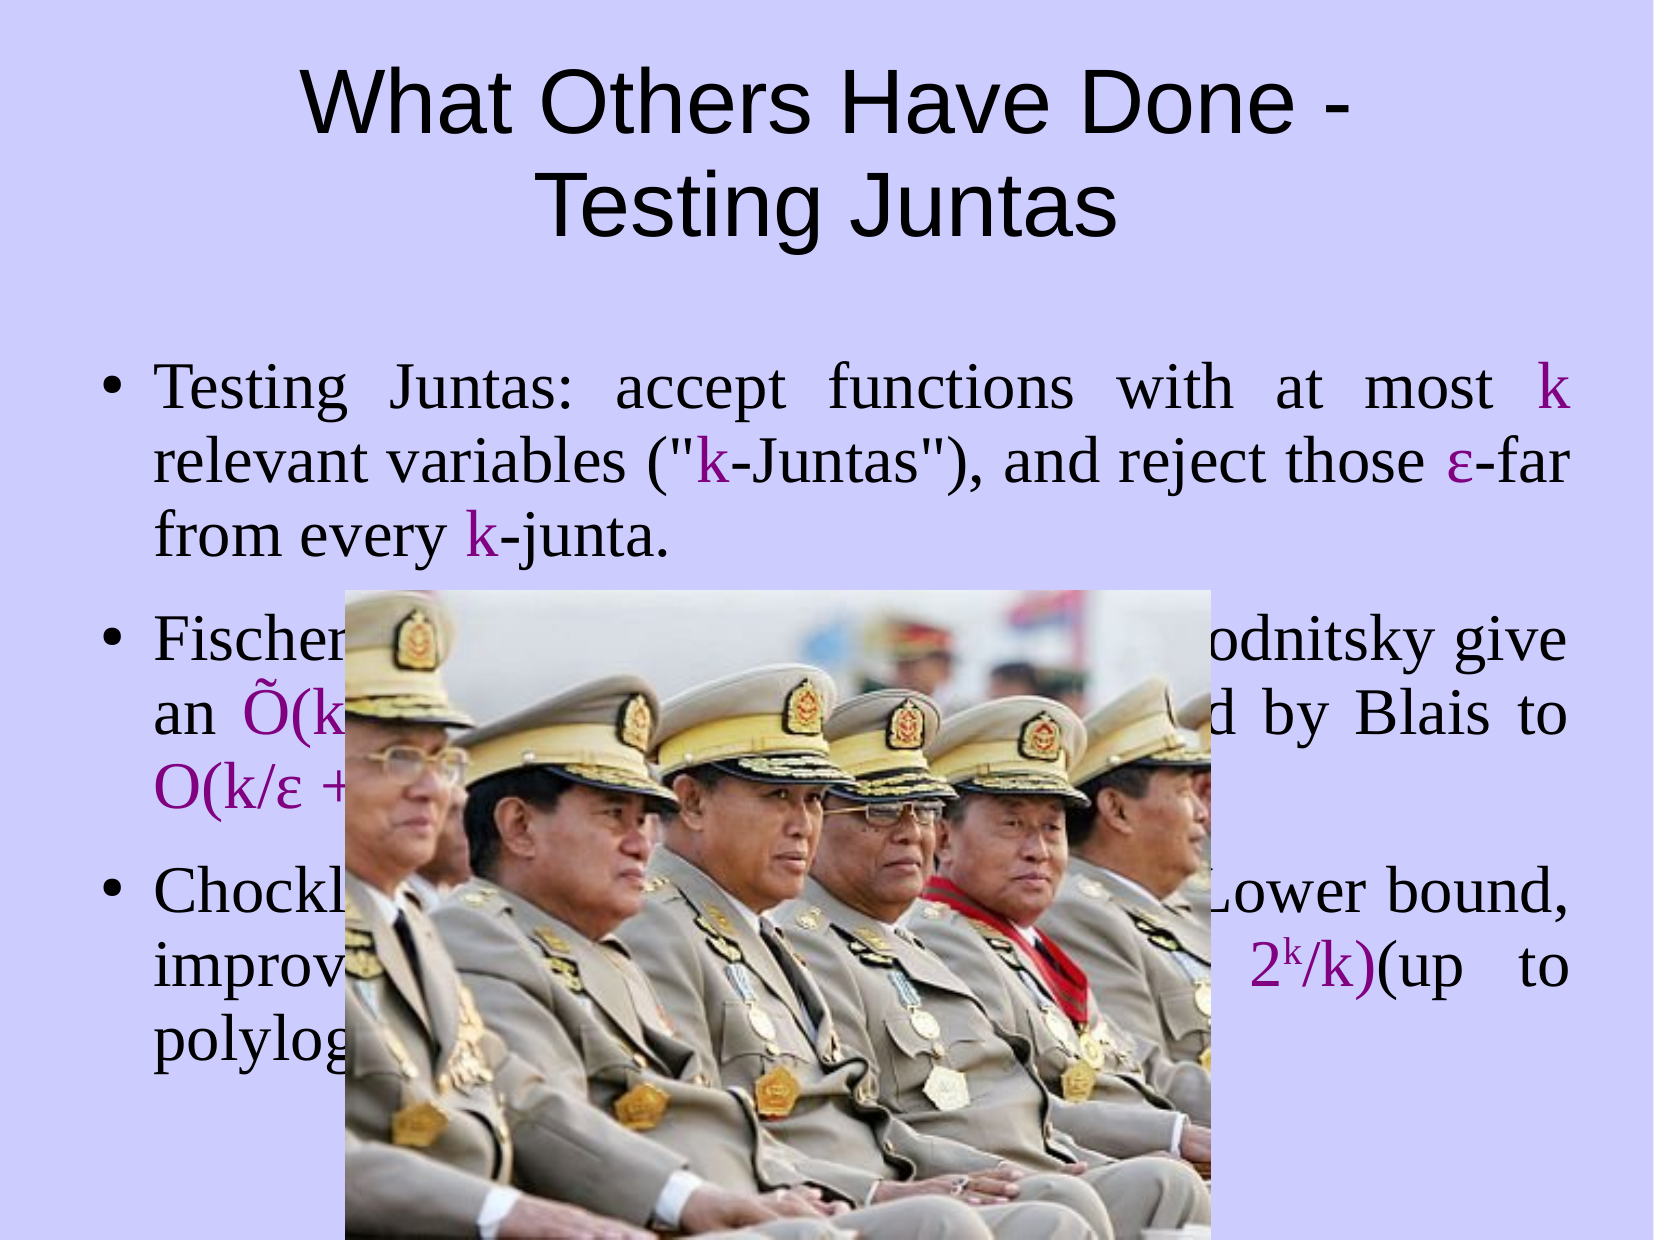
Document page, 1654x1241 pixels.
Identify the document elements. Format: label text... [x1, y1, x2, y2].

picture [345, 590, 1211, 1240]
list Testing Juntas: accept functions with at most k relevant variables ("k-Juntas"), and reject those ε-far from every k-junta. Fischer, Kindler, Ron, Safra and Samorodnitsky give an Õ(k2/ε) queries algorithm, improved by Blais to O(k/ε + k log(k)) queries. Chockler and Gutfreund give an Ω(k) Lower bound, improved by Blais to min(Ω(k/ε), 2k/k)(up to polylog factors). [82, 349, 1571, 1186]
title What Others Have Done - Testing Juntas [82, 49, 1571, 257]
